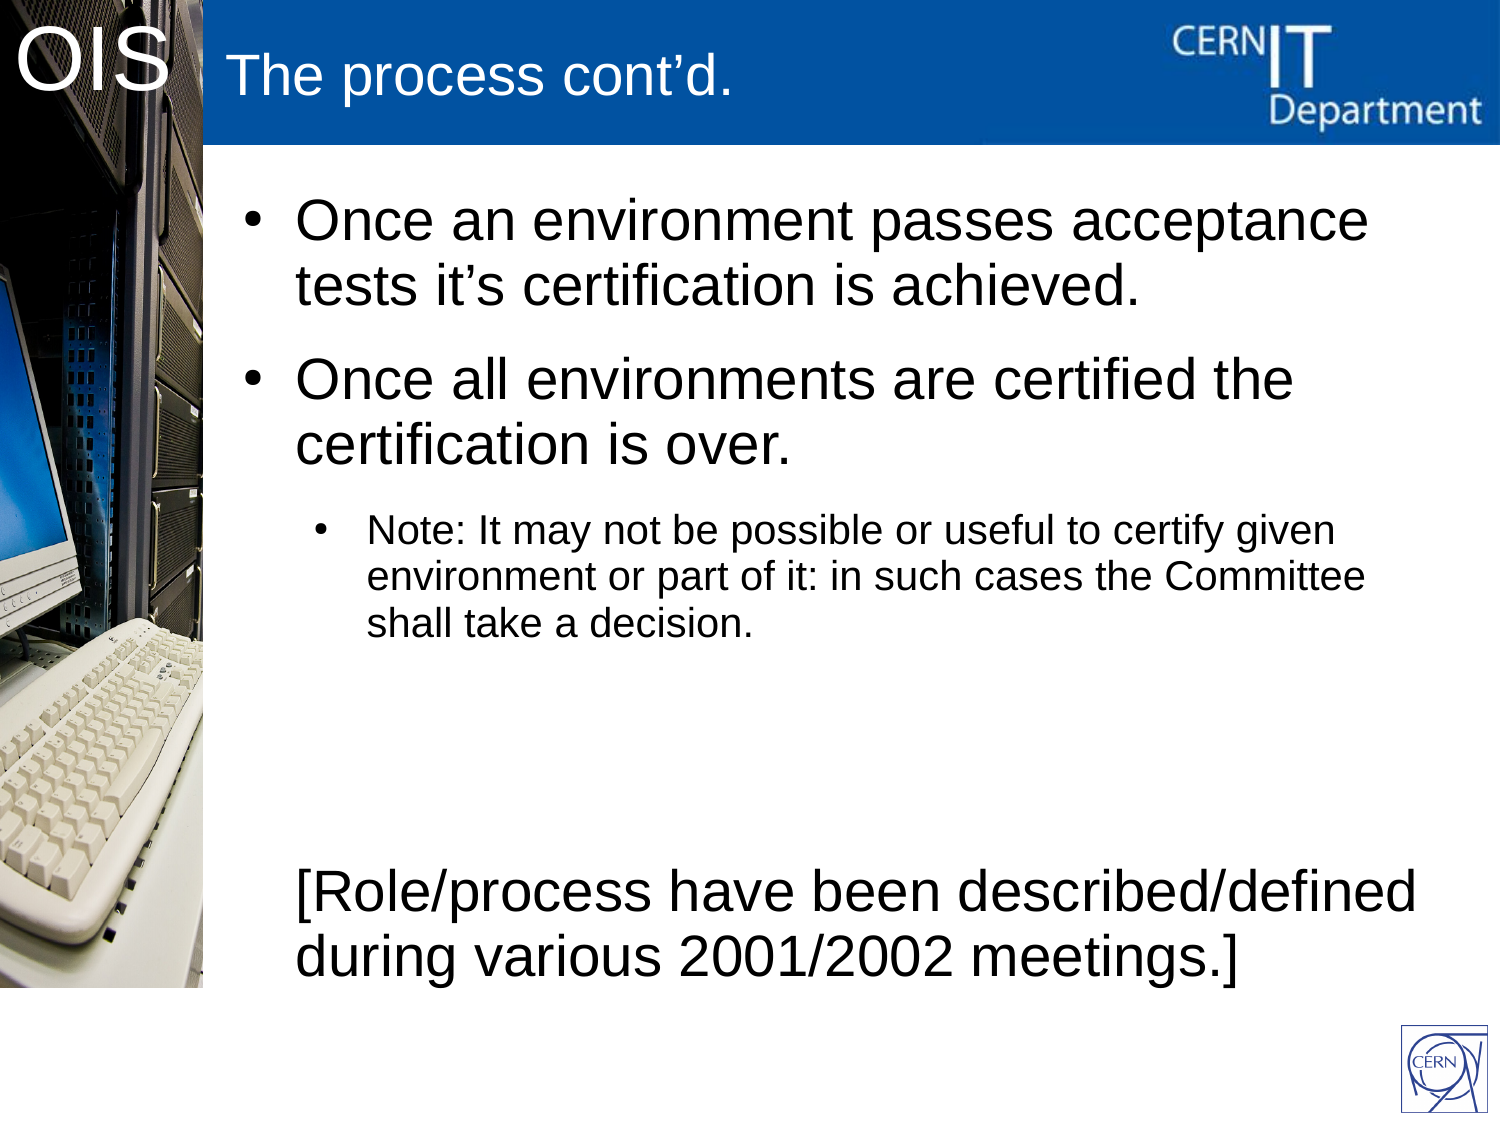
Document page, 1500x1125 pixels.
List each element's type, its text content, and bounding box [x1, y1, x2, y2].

picture [1401, 1025, 1488, 1113]
list Once an environment passes acceptance tests it’s certification is achieved. Once all environments are certified the certification is over. Note: It may not be possible or useful to certify given environment or part of it: in such cases the Committee shall take a decision. [Role/process have been described/defined during various 2001/2002 meetings.] [225, 187, 1463, 998]
picture [0, 0, 1500, 988]
title The process cont’d. [225, 7, 1238, 143]
